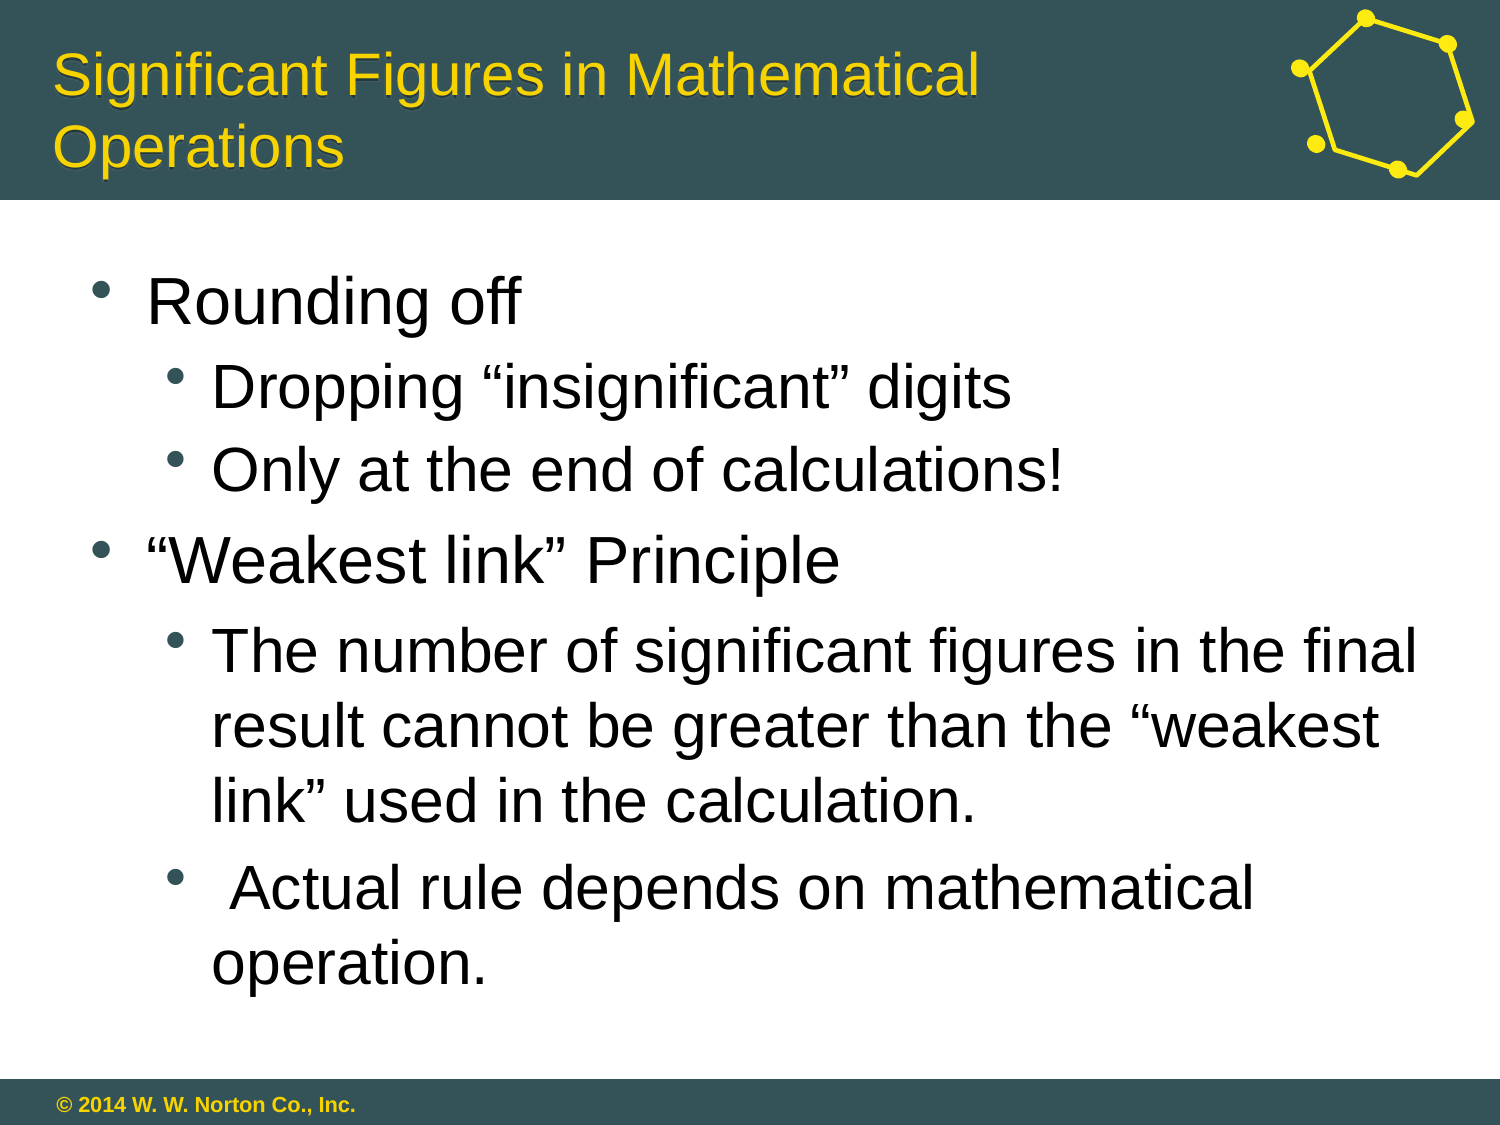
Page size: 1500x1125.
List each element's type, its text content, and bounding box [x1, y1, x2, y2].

title Significant Figures in Mathematical Operations [37, 19, 1225, 195]
list Rounding off Dropping “insignificant” digits Only at the end of calculations! “Weakest link” Principle The number of significant figures in the final result cannot be greater than the “weakest link” used in the calculation. Actual rule depends on mathematical operation. [75, 249, 1450, 1000]
